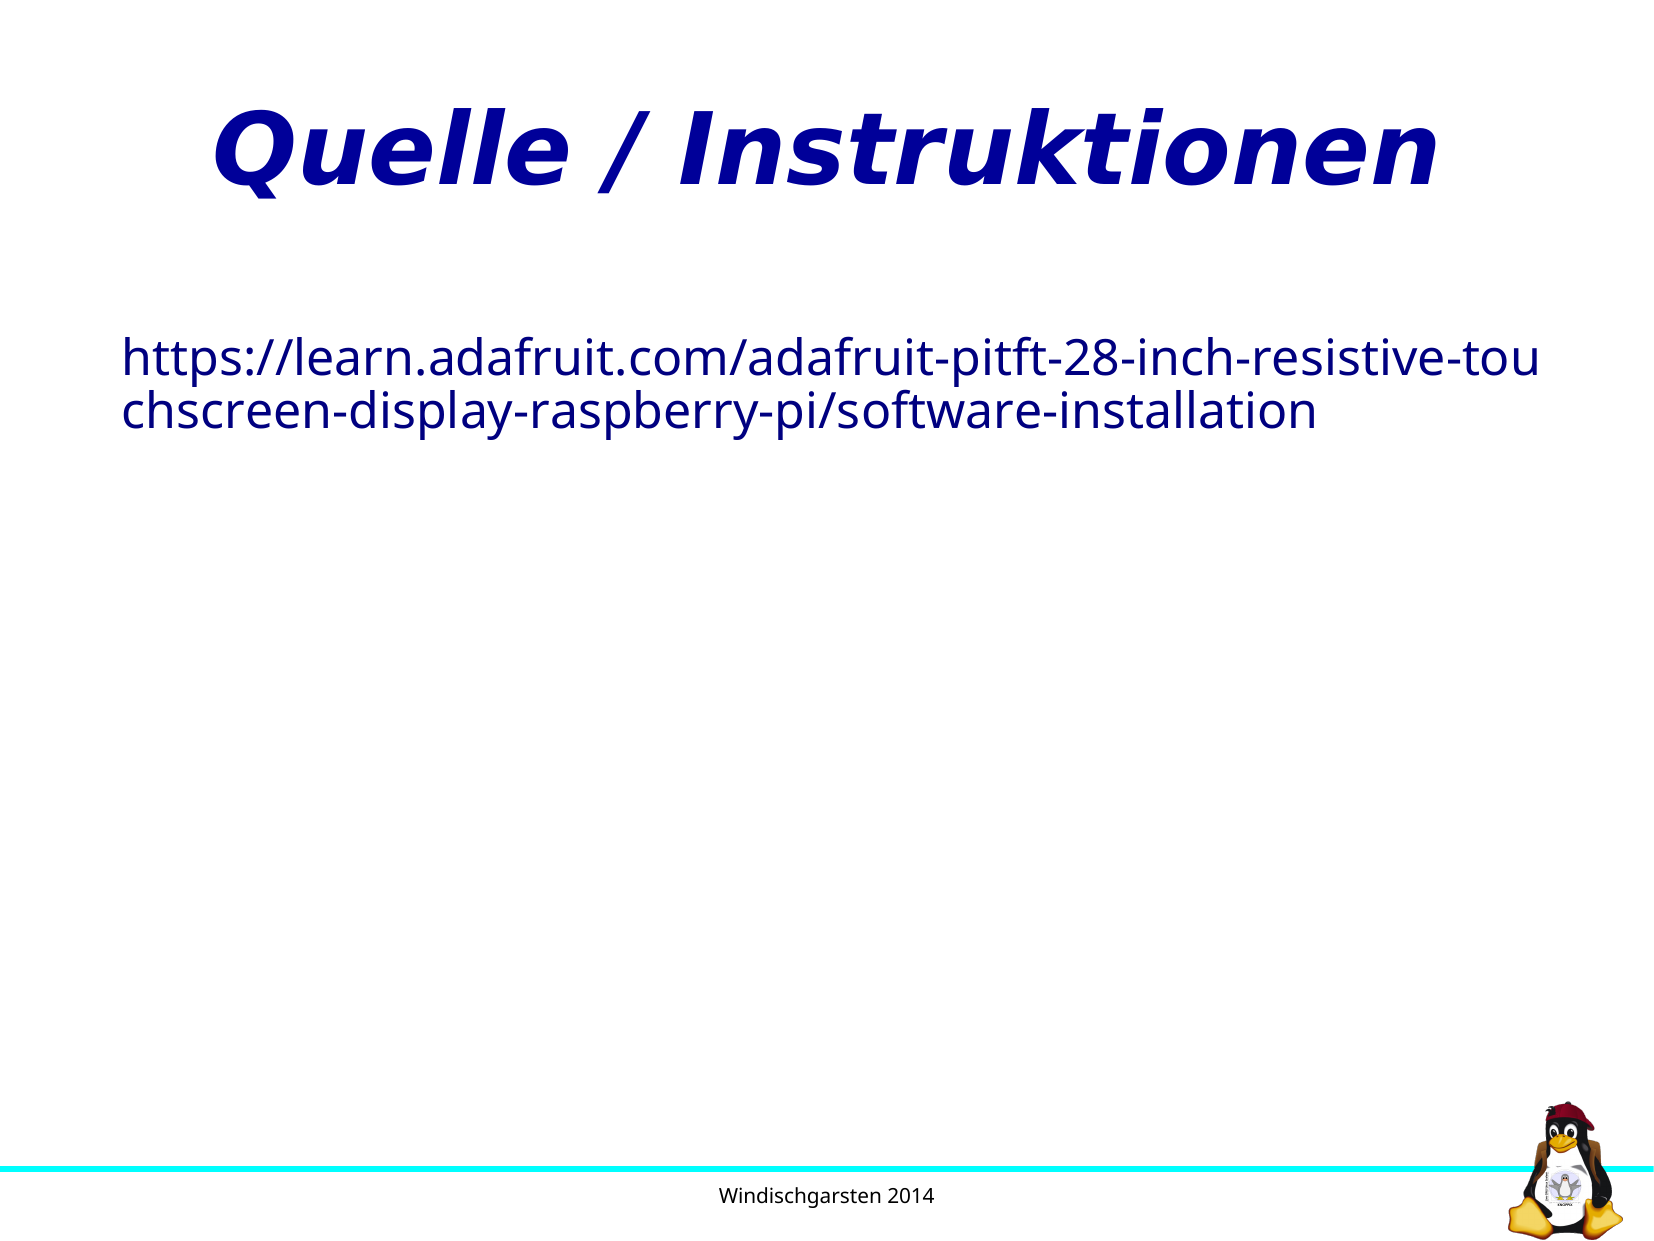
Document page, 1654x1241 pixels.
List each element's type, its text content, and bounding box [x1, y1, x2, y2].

list https://learn.adafruit.com/adafruit-pitft-28-inch-resistive-touchscreen-display-raspberry-pi/software-installation [121, 322, 1561, 532]
picture [1505, 1100, 1625, 1241]
title Quelle / Instruktionen [121, 46, 1534, 254]
